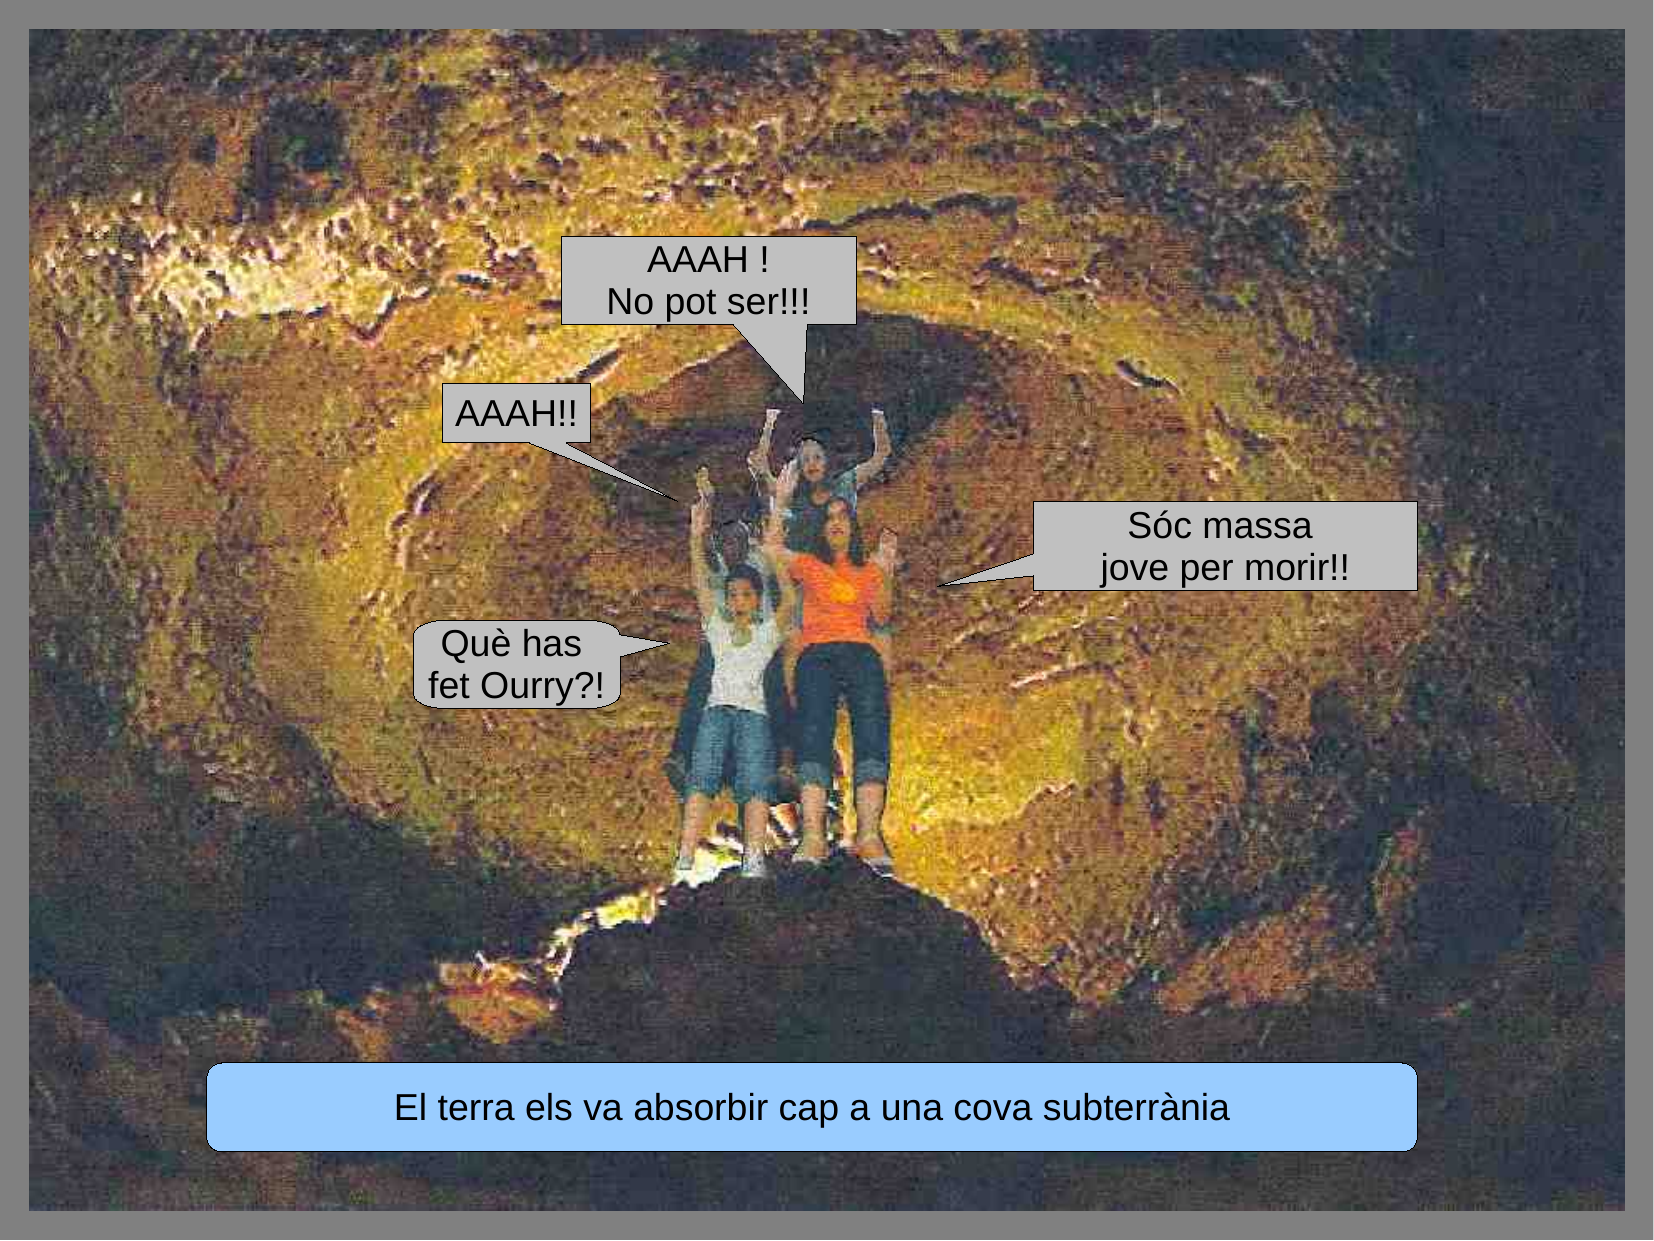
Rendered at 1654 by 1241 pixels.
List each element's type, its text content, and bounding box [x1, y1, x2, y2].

picture [29, 29, 1625, 1211]
text_box El terra els va absorbir cap a una cova subterrània [206, 1062, 1418, 1152]
text_box AAAH!! [442, 383, 678, 502]
text_box Què has fet Ourry?! [413, 620, 670, 709]
text_box AAAH ! No pot ser!!! [561, 236, 857, 404]
text_box Sóc massa jove per morir!! [937, 501, 1418, 591]
